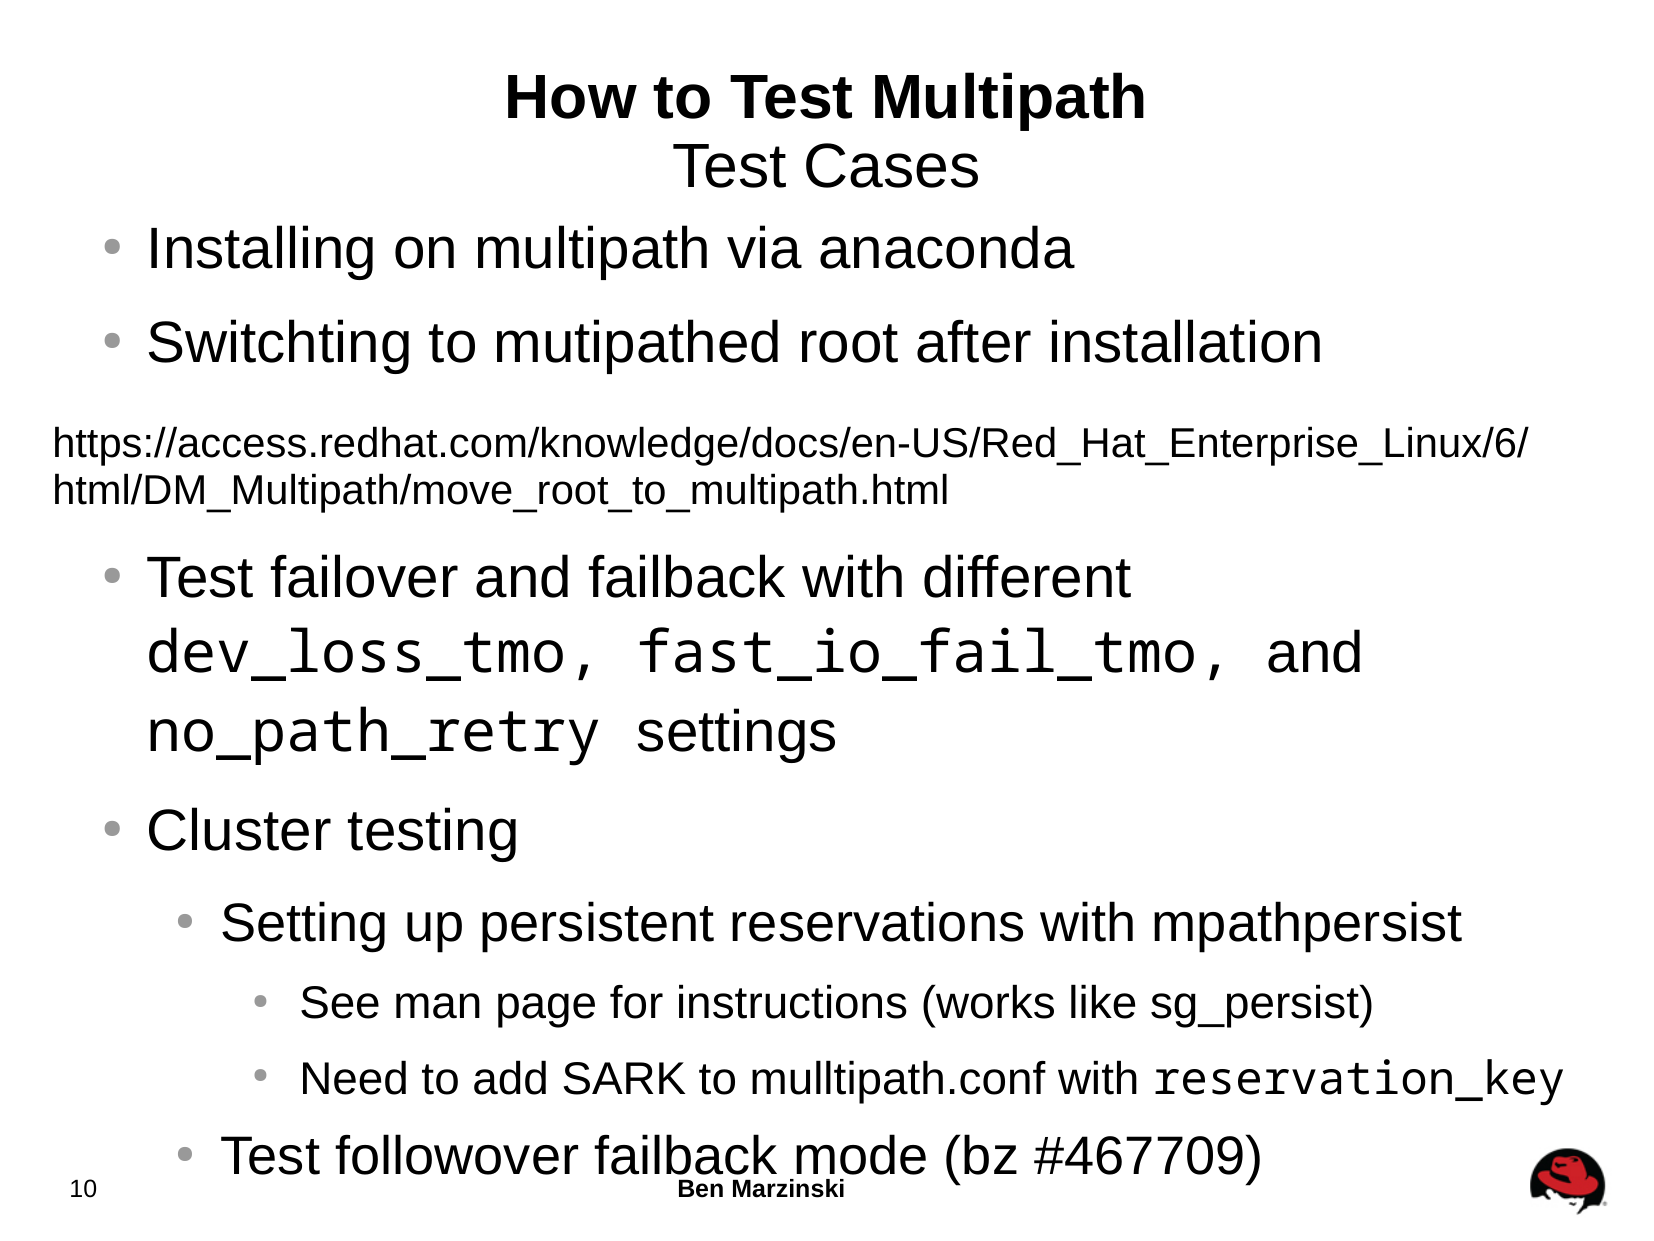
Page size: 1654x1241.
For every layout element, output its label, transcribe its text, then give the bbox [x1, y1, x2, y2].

list Test failover and failback with different dev_loss_tmo, fast_io_fail_tmo, and no_path_retry settings Cluster testing Setting up persistent reservations with mpathpersist See man page for instructions (works like sg_persist) Need to add SARK to mulltipath.conf with reservation_key Test followover failback mode (bz #467709) [86, 544, 1576, 1147]
text_box https://access.redhat.com/knowledge/docs/en-US/Red_Hat_Enterprise_Linux/6/html/DM_Multipath/move_root_to_multipath.html [37, 412, 1613, 521]
title How to Test Multipath Test Cases [82, 37, 1571, 226]
list Installing on multipath via anaconda Switchting to mutipathed root after installation [86, 215, 1576, 376]
picture [1529, 1146, 1613, 1224]
